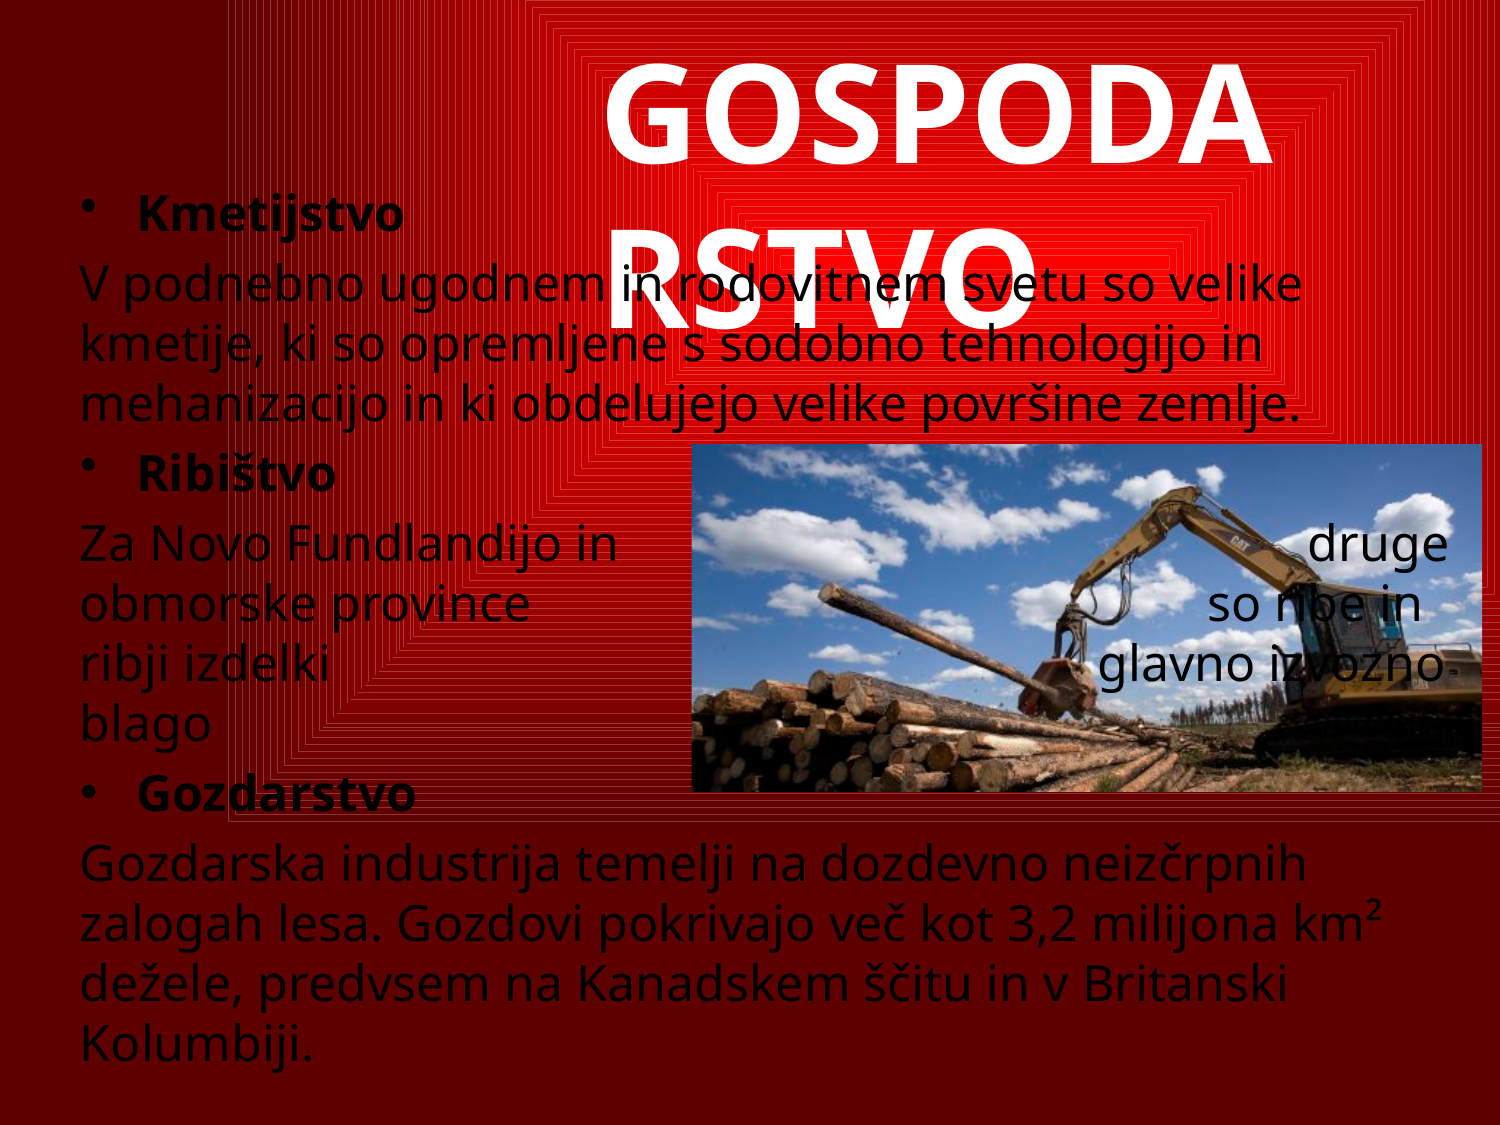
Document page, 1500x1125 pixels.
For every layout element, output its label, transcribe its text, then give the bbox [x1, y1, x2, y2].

list Kmetijstvo V podnebno ugodnem in rodovitnem svetu so velike kmetije, ki so opremljene s sodobno tehnologijo in mehanizacijo in ki obdelujejo velike površine zemlje. Ribištvo Za Novo Fundlandijo in druge obmorske province so ribe in ribji izdelki glavno izvozno blago Gozdarstvo Gozdarska industrija temelji na dozdevno neizčrpnih zalogah lesa. Gozdovi pokrivajo več kot 3,2 milijona km² dežele, predvsem na Kanadskem ščitu in v Britanski Kolumbiji. [64, 101, 1483, 1079]
title Gospodarstvo [584, 19, 1376, 101]
